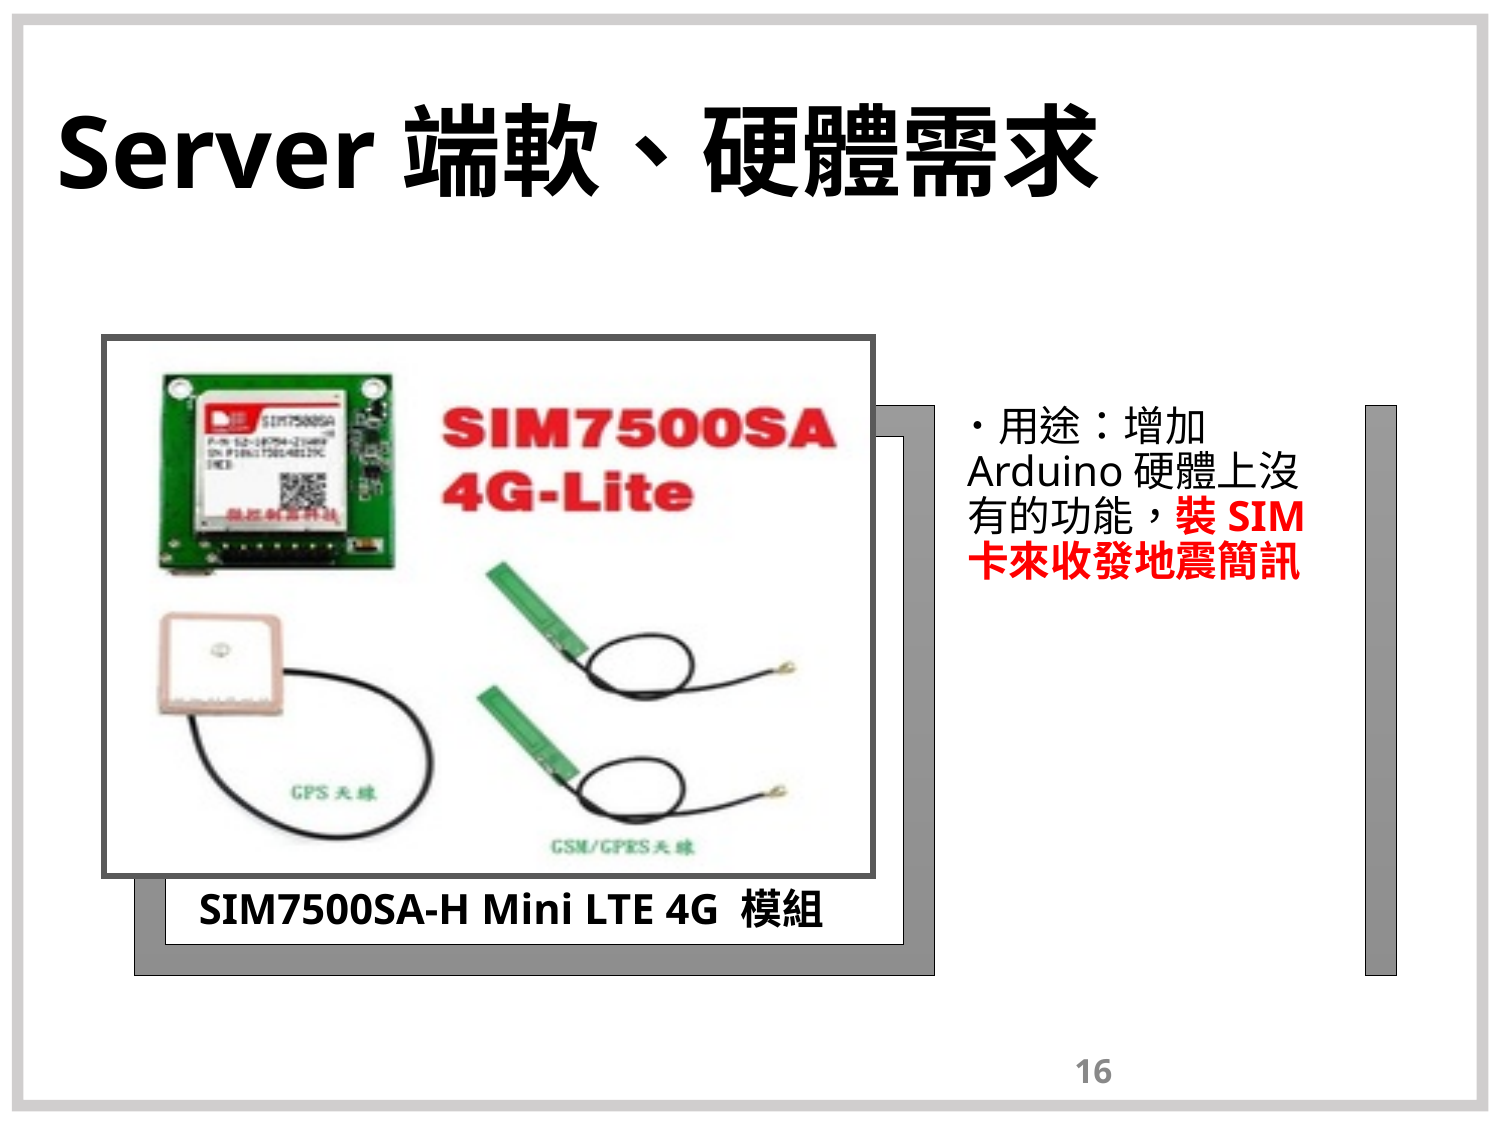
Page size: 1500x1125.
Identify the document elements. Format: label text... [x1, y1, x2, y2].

text_box 16 [1059, 1042, 1397, 1103]
text_box SIM7500SA-H Mini LTE 4G 模組 [165, 876, 904, 944]
text_box [11, 13, 1489, 1112]
text_box ˙用途：增加Arduino硬體上沒有的功能，裝SIM卡來收發地震簡訊 [967, 405, 1333, 976]
title Server端軟、硬體需求 [41, 47, 1405, 266]
